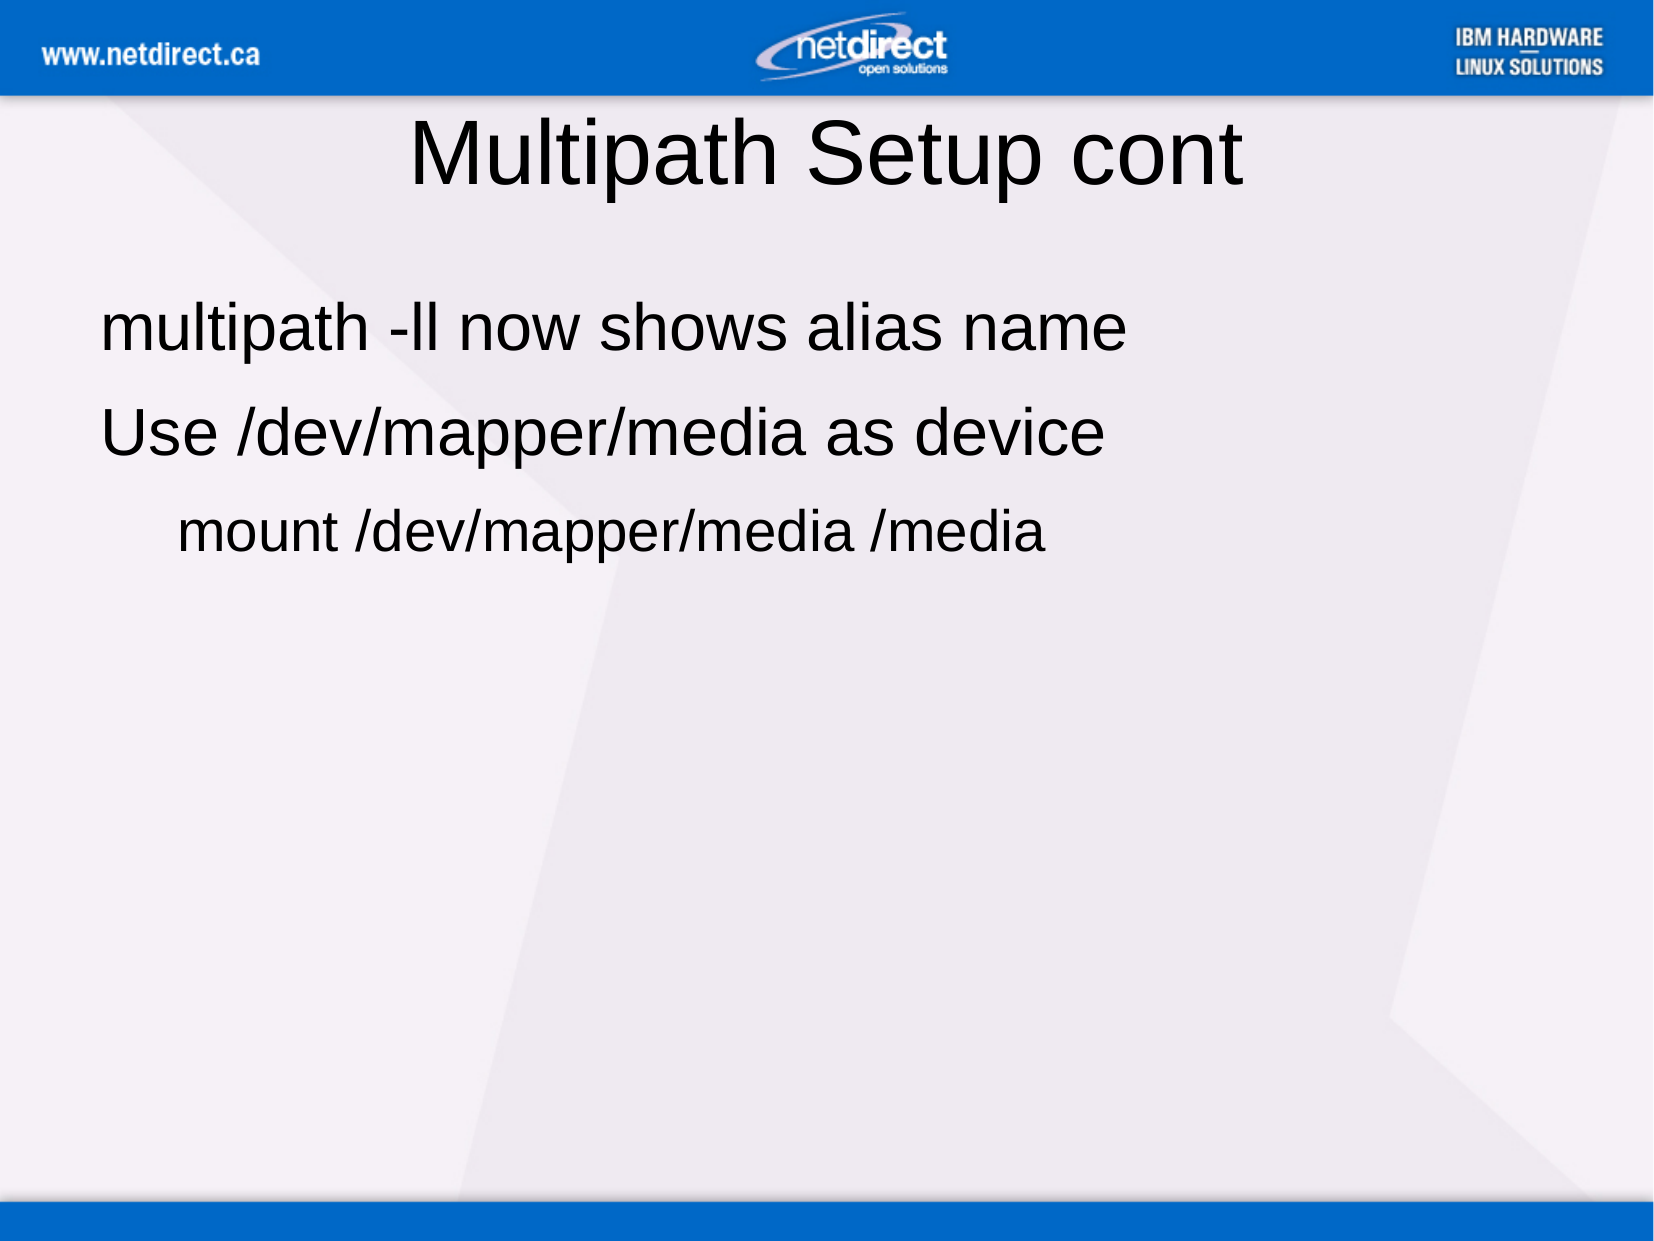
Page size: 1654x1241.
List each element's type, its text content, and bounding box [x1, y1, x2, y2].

picture [0, 0, 1654, 1241]
title Multipath Setup cont [82, 56, 1571, 250]
list multipath -ll now shows alias name Use /dev/mapper/media as device mount /dev/mapper/media /media [82, 290, 1571, 1094]
